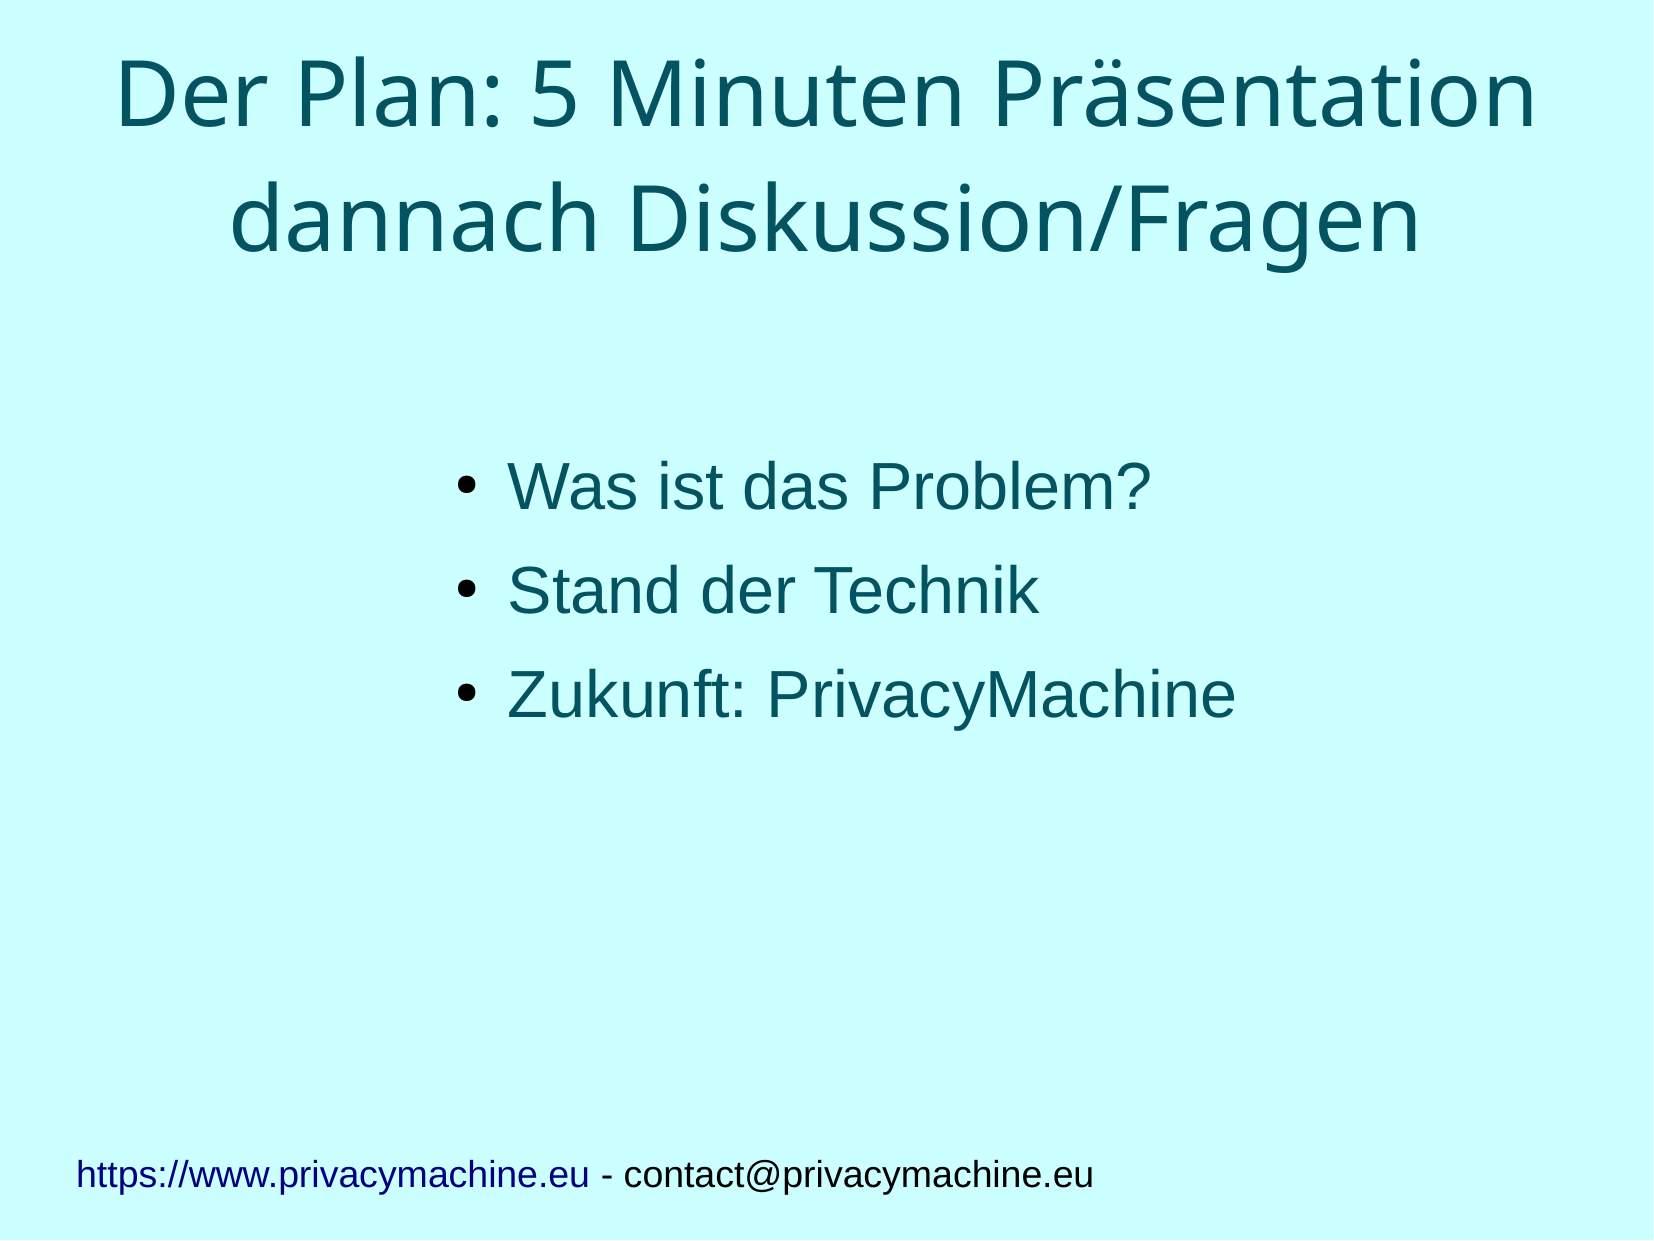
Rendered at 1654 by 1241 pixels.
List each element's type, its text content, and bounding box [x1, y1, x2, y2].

text_box https://www.privacymachine.eu - contact@privacymachine.eu [61, 1145, 1110, 1203]
list Was ist das Problem? Stand der Technik Zukunft: PrivacyMachine [437, 448, 1571, 1010]
title Der Plan: 5 Minuten Präsentation dannach Diskussion/Fragen [82, 0, 1571, 314]
